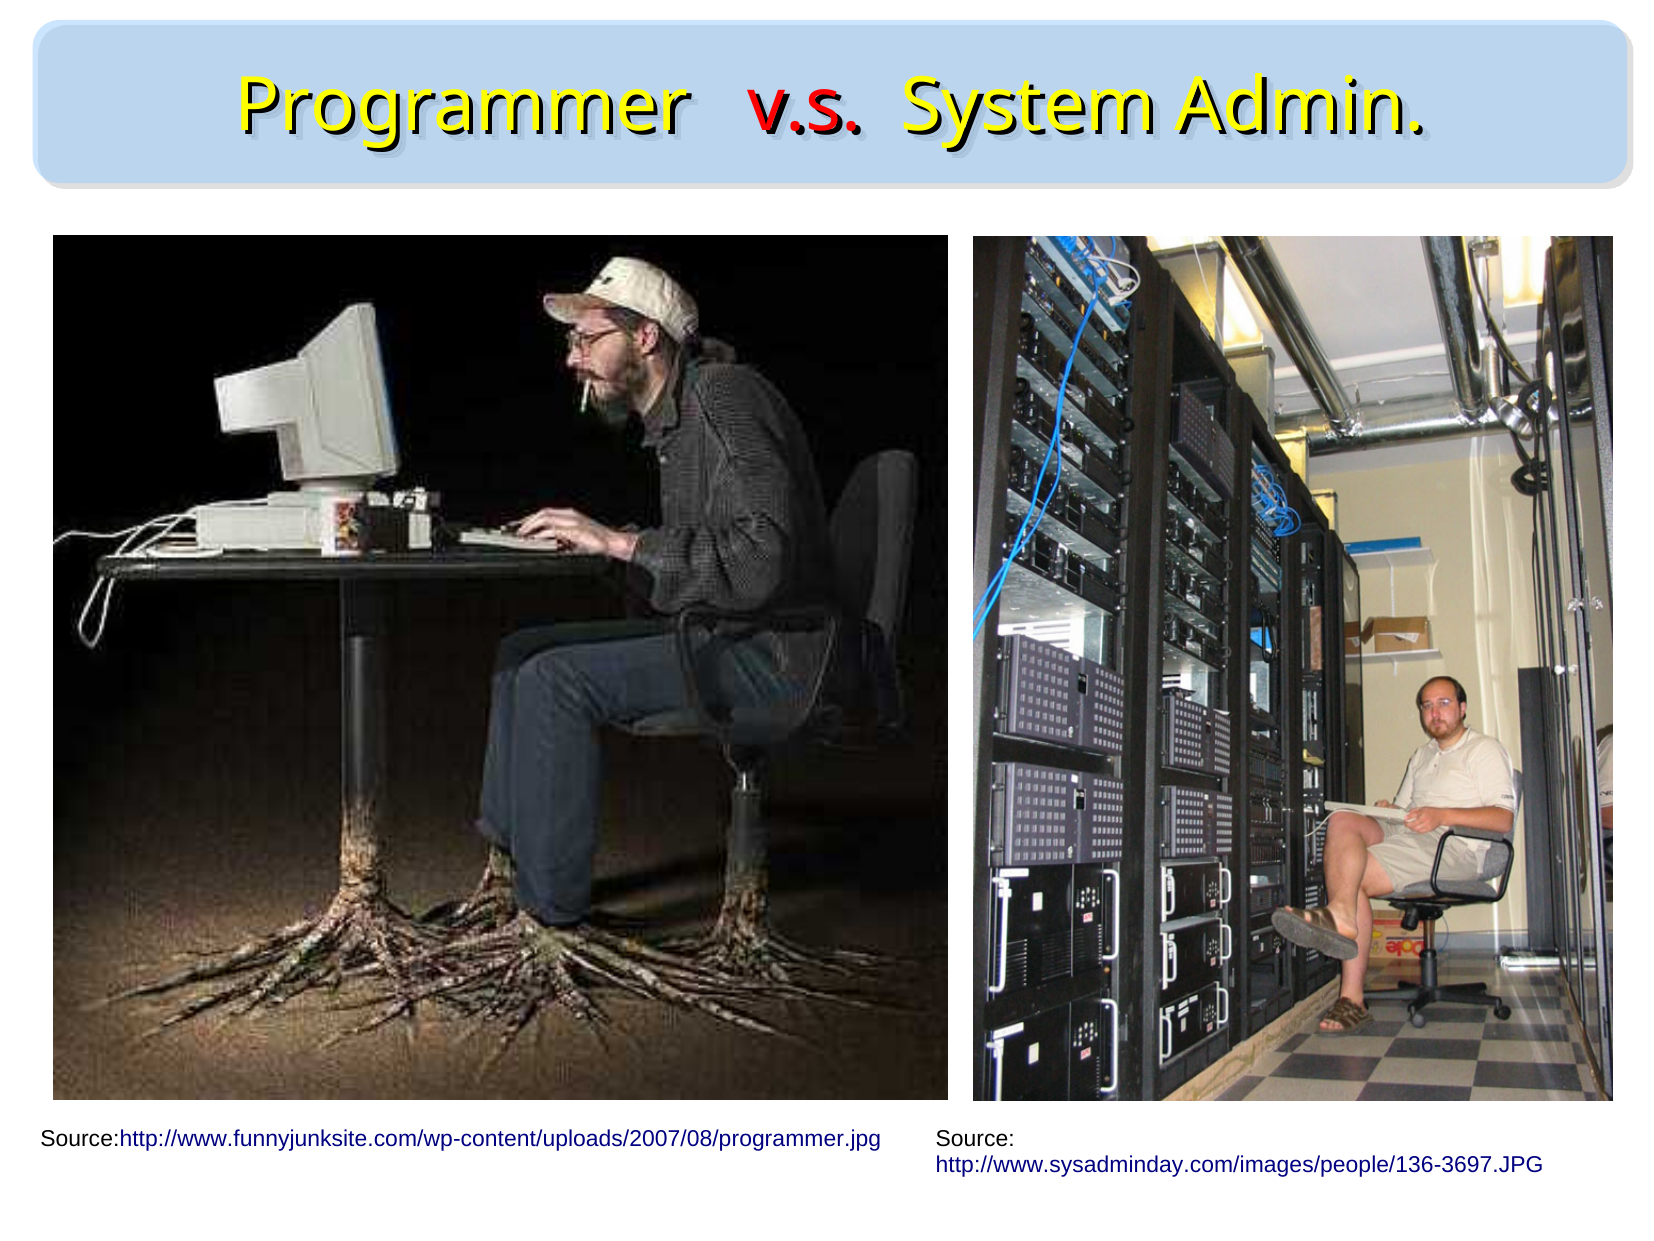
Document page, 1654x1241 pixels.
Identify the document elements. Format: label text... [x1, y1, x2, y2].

text_box Programmer v.s. System Admin. [32, 19, 1628, 184]
picture [973, 236, 1613, 1101]
text_box Source: http://www.sysadminday.com/images/people/136-3697.JPG [920, 1118, 1654, 1209]
picture [53, 235, 948, 1100]
text_box Source:http://www.funnyjunksite.com/wp-content/uploads/2007/08/programmer.jpg [25, 1118, 920, 1209]
